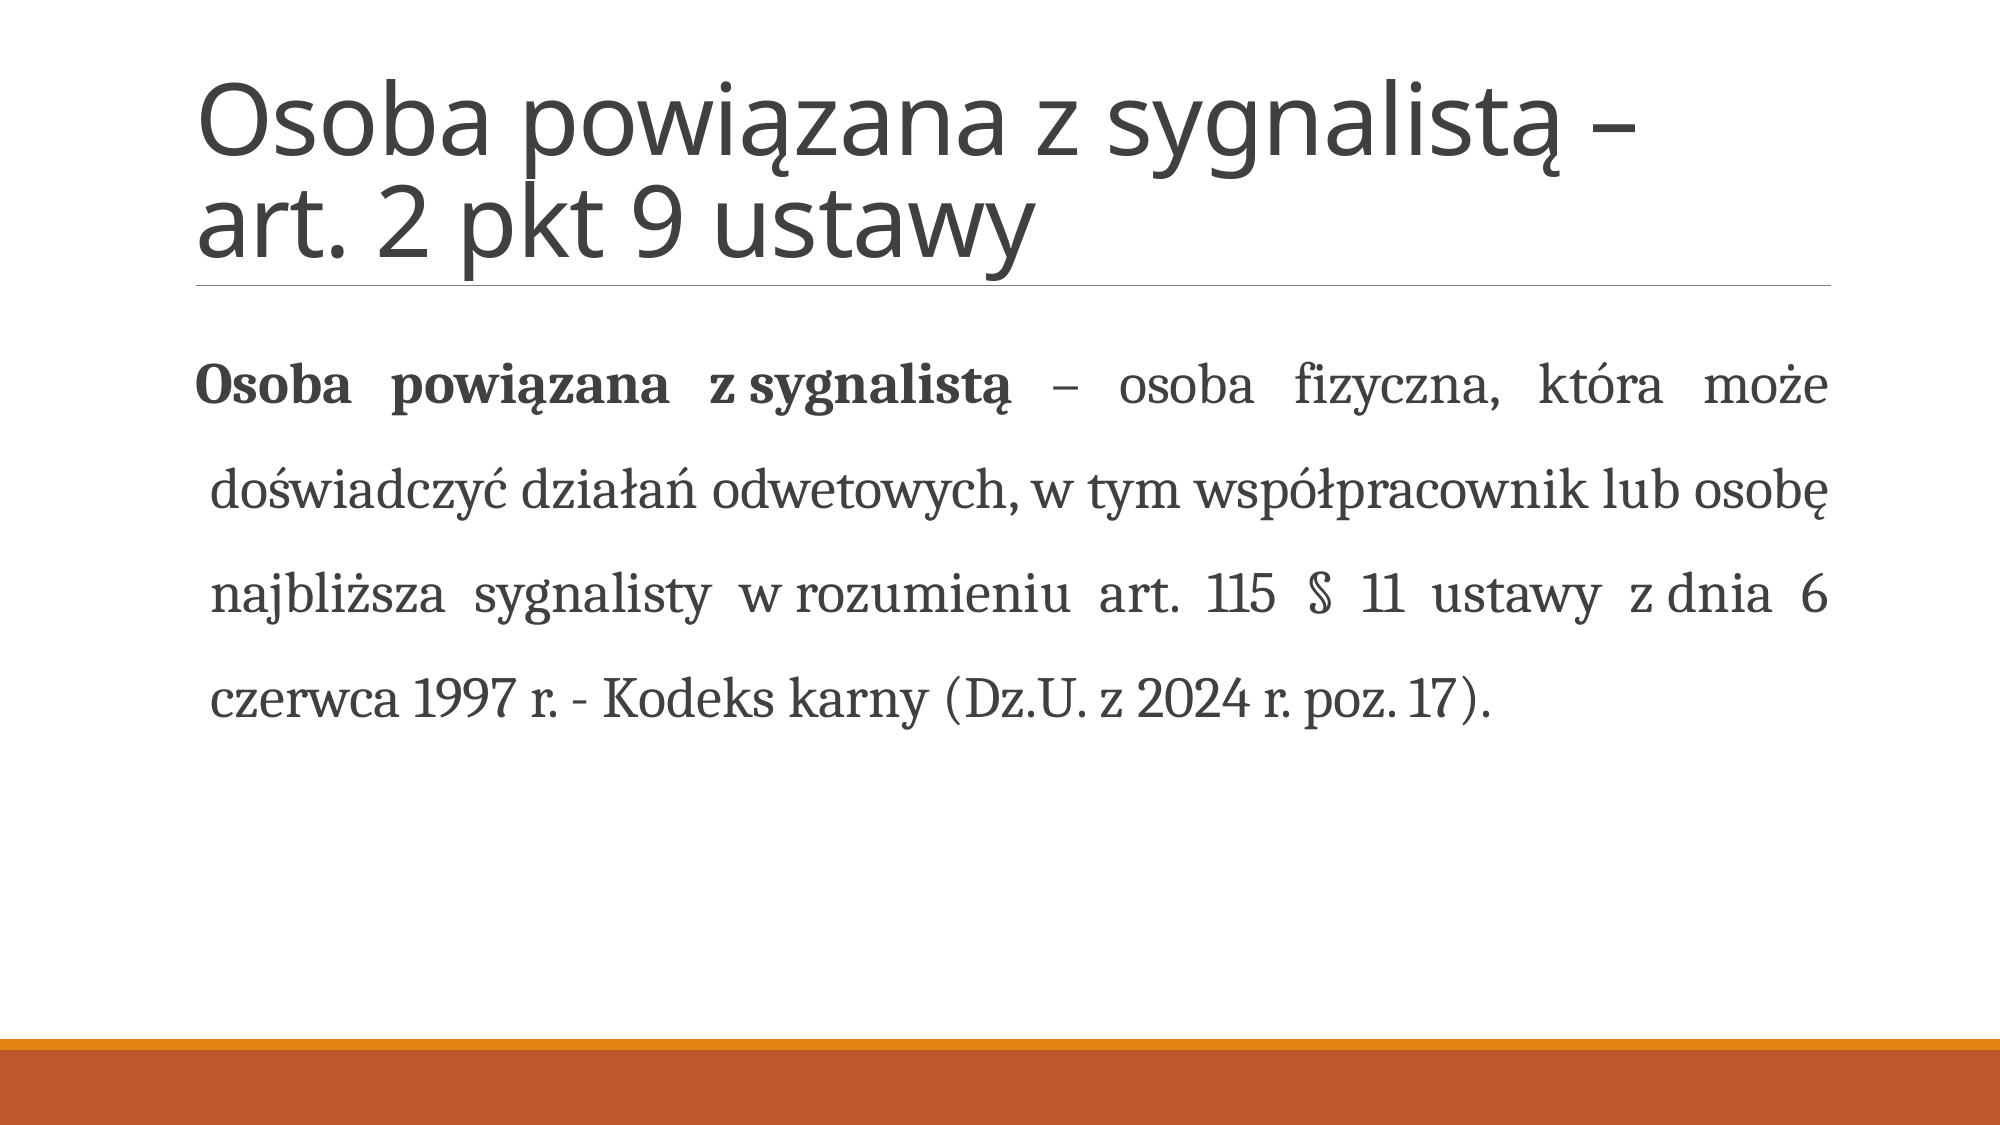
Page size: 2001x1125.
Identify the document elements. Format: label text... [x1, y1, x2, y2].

title Osoba powiązana z sygnalistą – art. 2 pkt 9 ustawy [180, 47, 1831, 286]
list Osoba powiązana z sygnalistą – osoba fizyczna, która może doświadczyć działań odwetowych, w tym współpracownik lub osobę najbliższa sygnalisty w rozumieniu art. 115 § 11 ustawy z dnia 6 czerwca 1997 r. - Kodeks karny (Dz.U. z 2024 r. poz. 17). [180, 302, 1831, 963]
